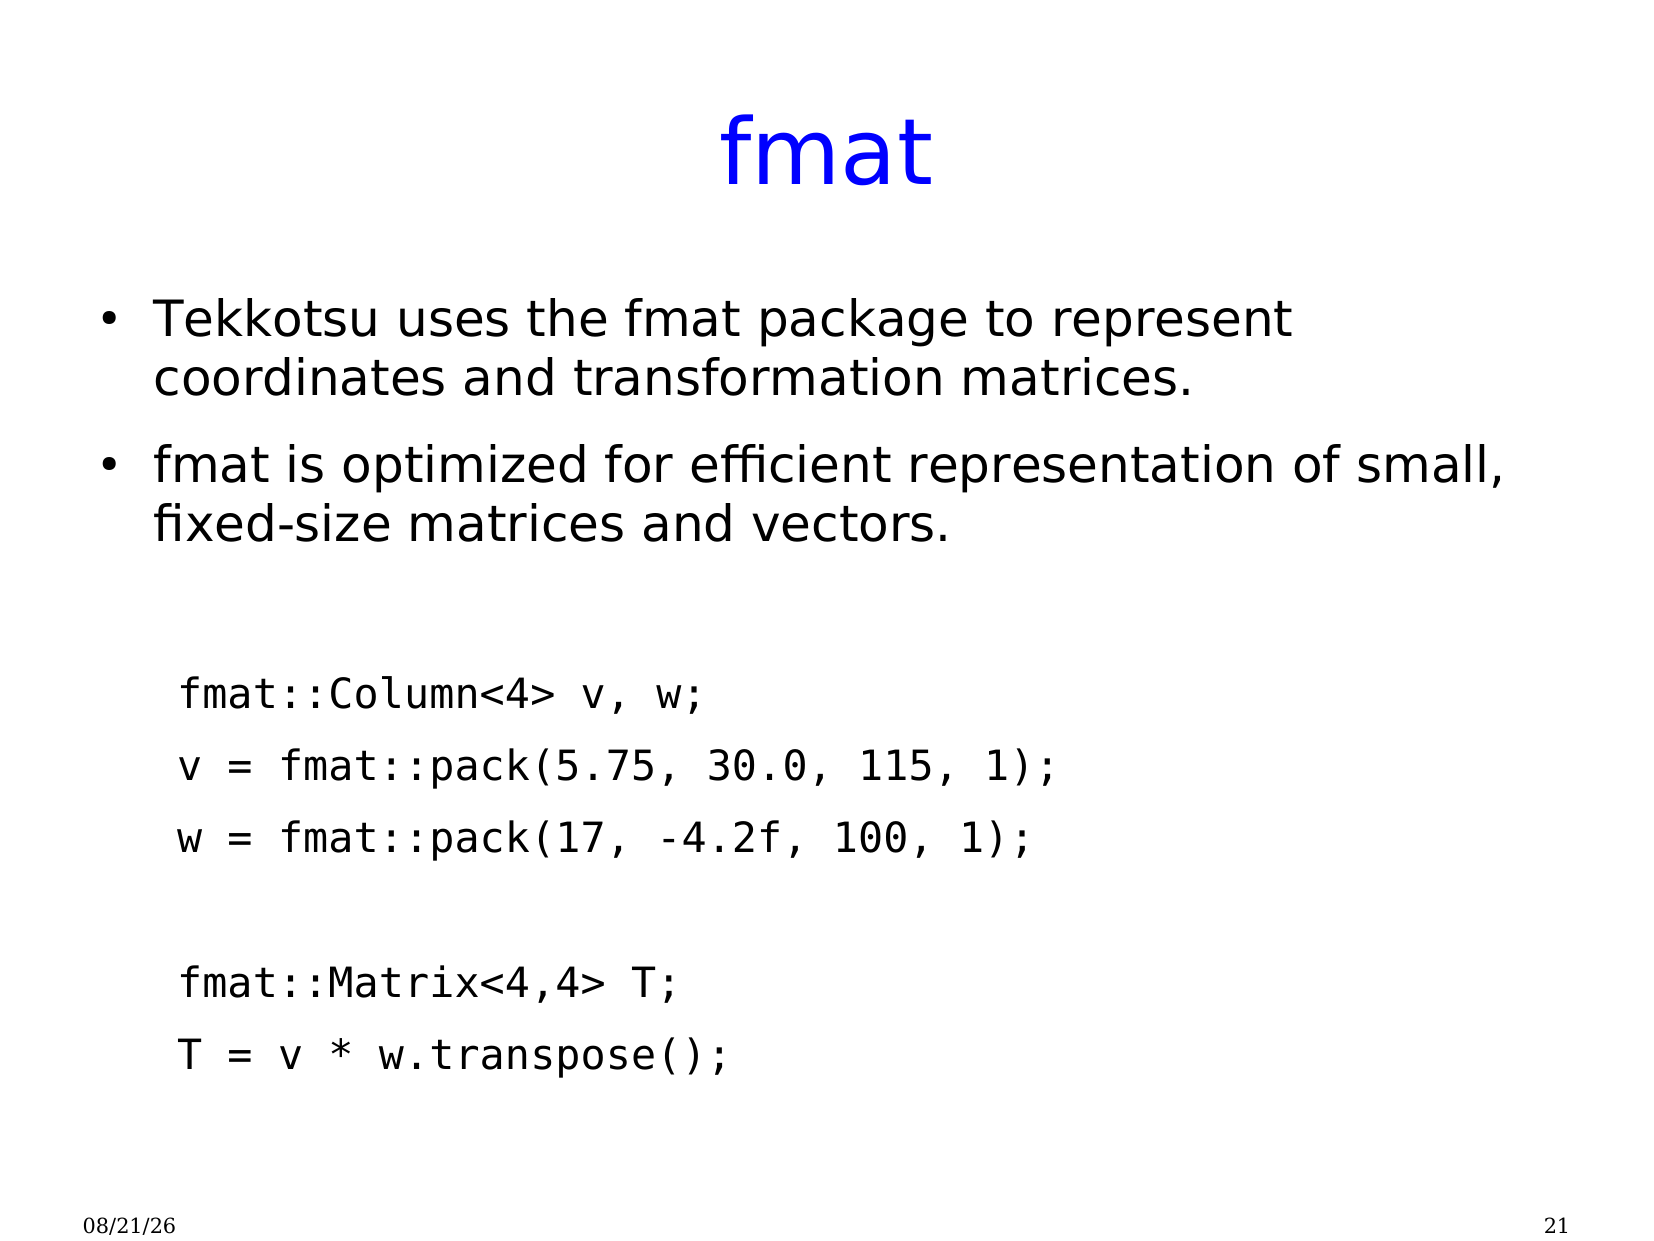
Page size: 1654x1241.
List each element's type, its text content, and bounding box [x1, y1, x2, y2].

title fmat [82, 49, 1571, 257]
list Tekkotsu uses the fmat package to represent coordinates and transformation matrices. fmat is optimized for efficient representation of small, fixed-size matrices and vectors. fmat::Column<4> v, w; v = fmat::pack(5.75, 30.0, 115, 1); w = fmat::pack(17, -4.2f, 100, 1); fmat::Matrix<4,4> T; T = v * w.transpose(); [82, 290, 1571, 1109]
